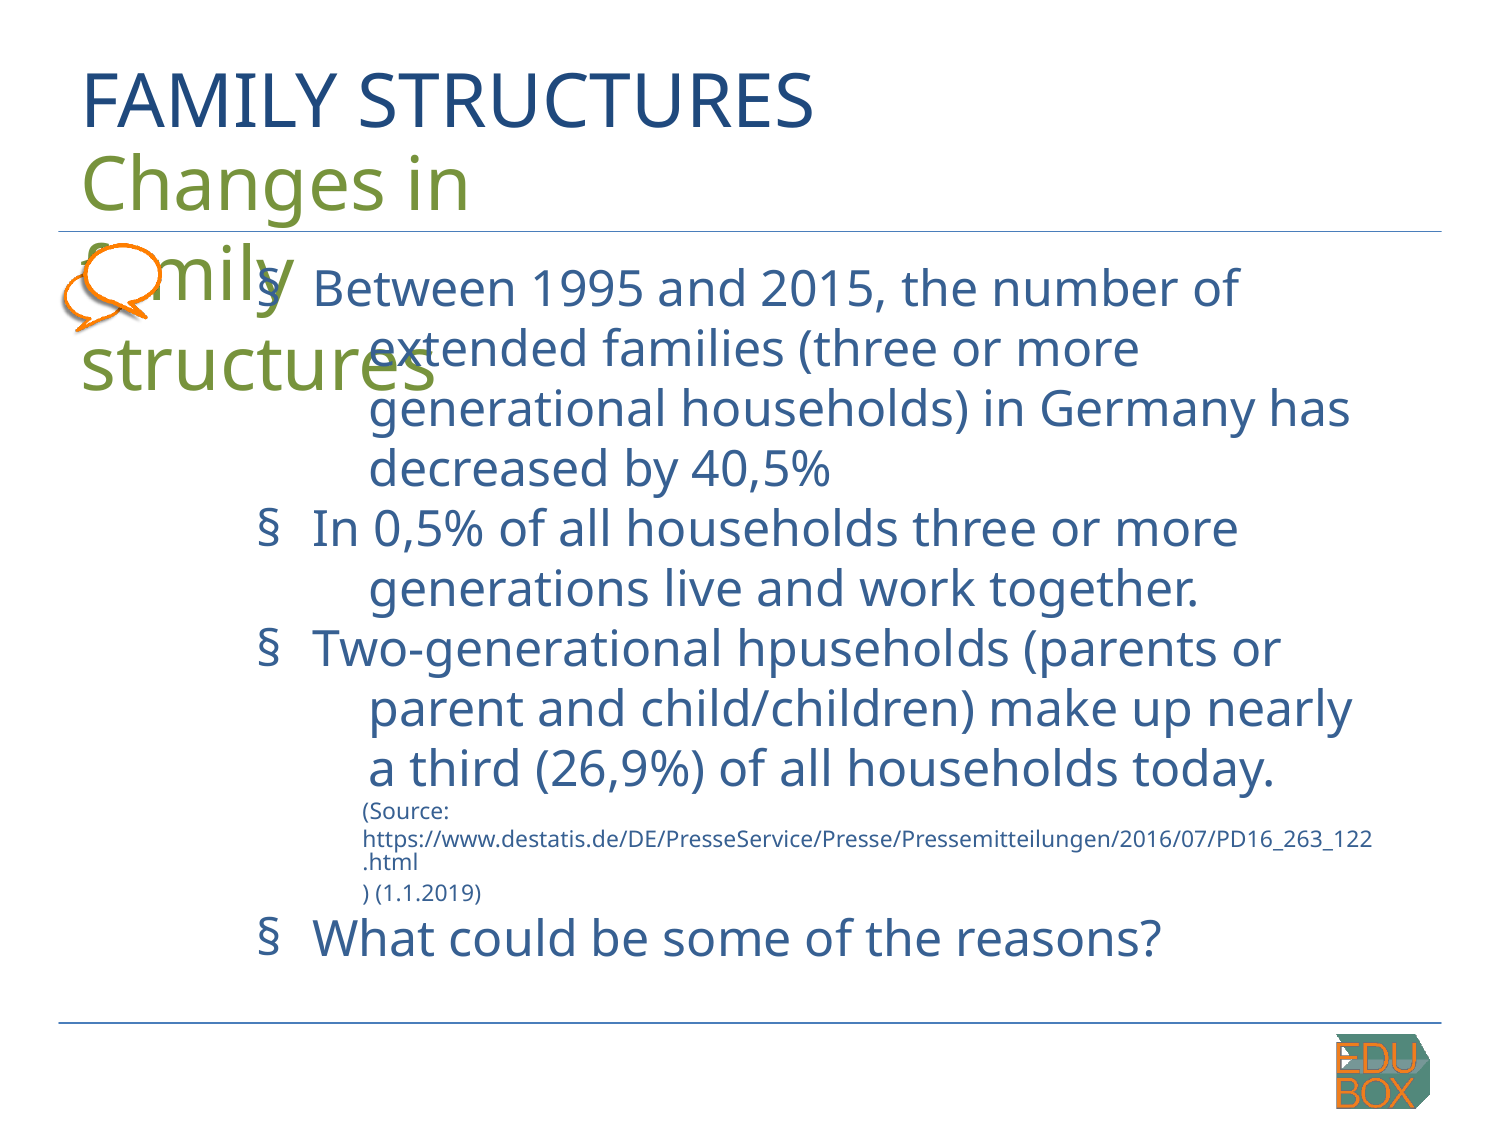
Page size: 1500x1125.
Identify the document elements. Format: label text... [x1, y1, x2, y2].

picture [1328, 1028, 1437, 1114]
text_box Between 1995 and 2015, the number of extended families (three or more generational households) in Germany has decreased by 40,5% In 0,5% of all households three or more generations live and work together. Two-generational hpuseholds (parents or parent and child/children) make up nearly a third (26,9%) of all households today. (Source: https://www.destatis.de/DE/PresseService/Presse/Pressemitteilungen/2016/07/PD16_263_122.html) (1.1.2019) What could be some of the reasons? [109, 249, 1394, 982]
title FAMILY STRUCTURES [64, 42, 1040, 127]
list Changes in family structures [64, 127, 1040, 247]
picture [58, 243, 162, 339]
